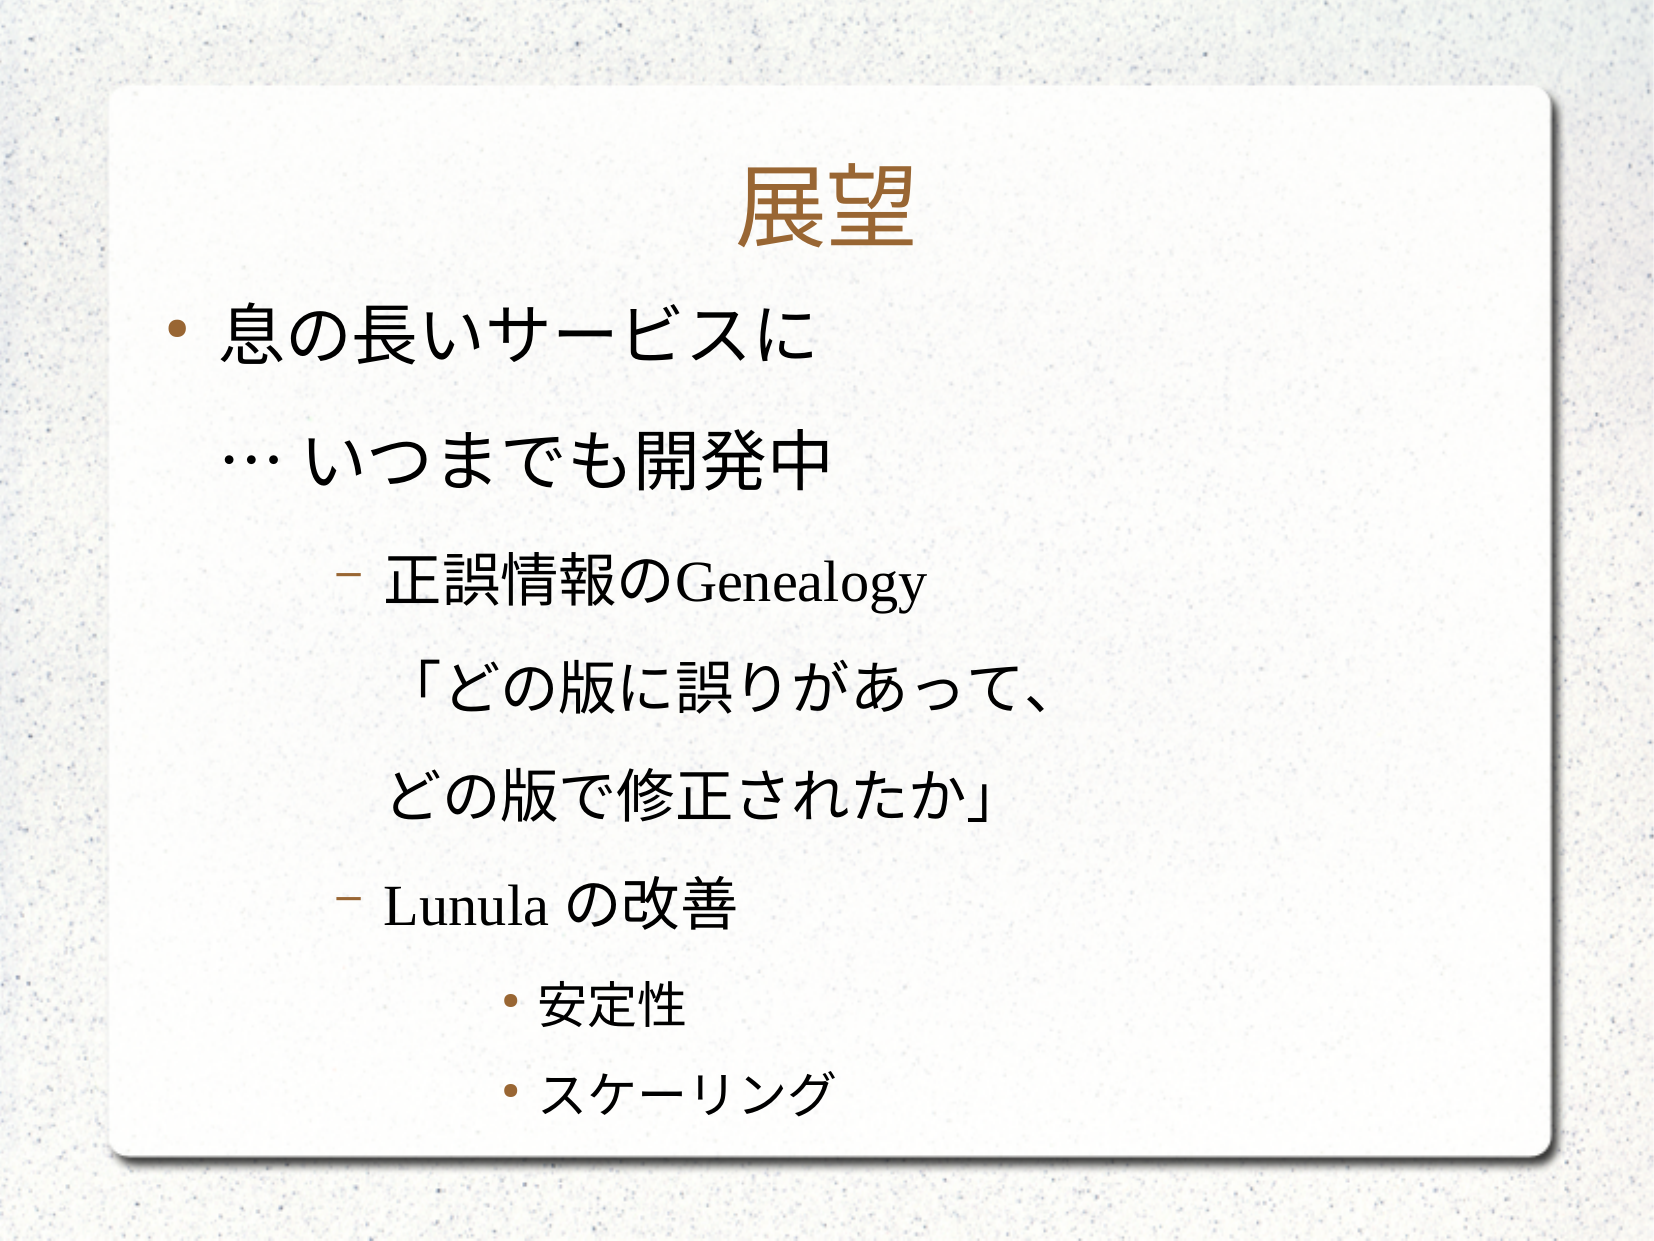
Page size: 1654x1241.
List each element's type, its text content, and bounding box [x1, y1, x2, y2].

title 展望 [118, 104, 1536, 297]
list 息の長いサービスに … いつまでも開発中 正誤情報のGenealogy 「どの版に誤りがあって、 どの版で修正されたか」 Lunula の改善 安定性 スケーリング [147, 281, 1506, 1241]
picture [0, 0, 1654, 1241]
